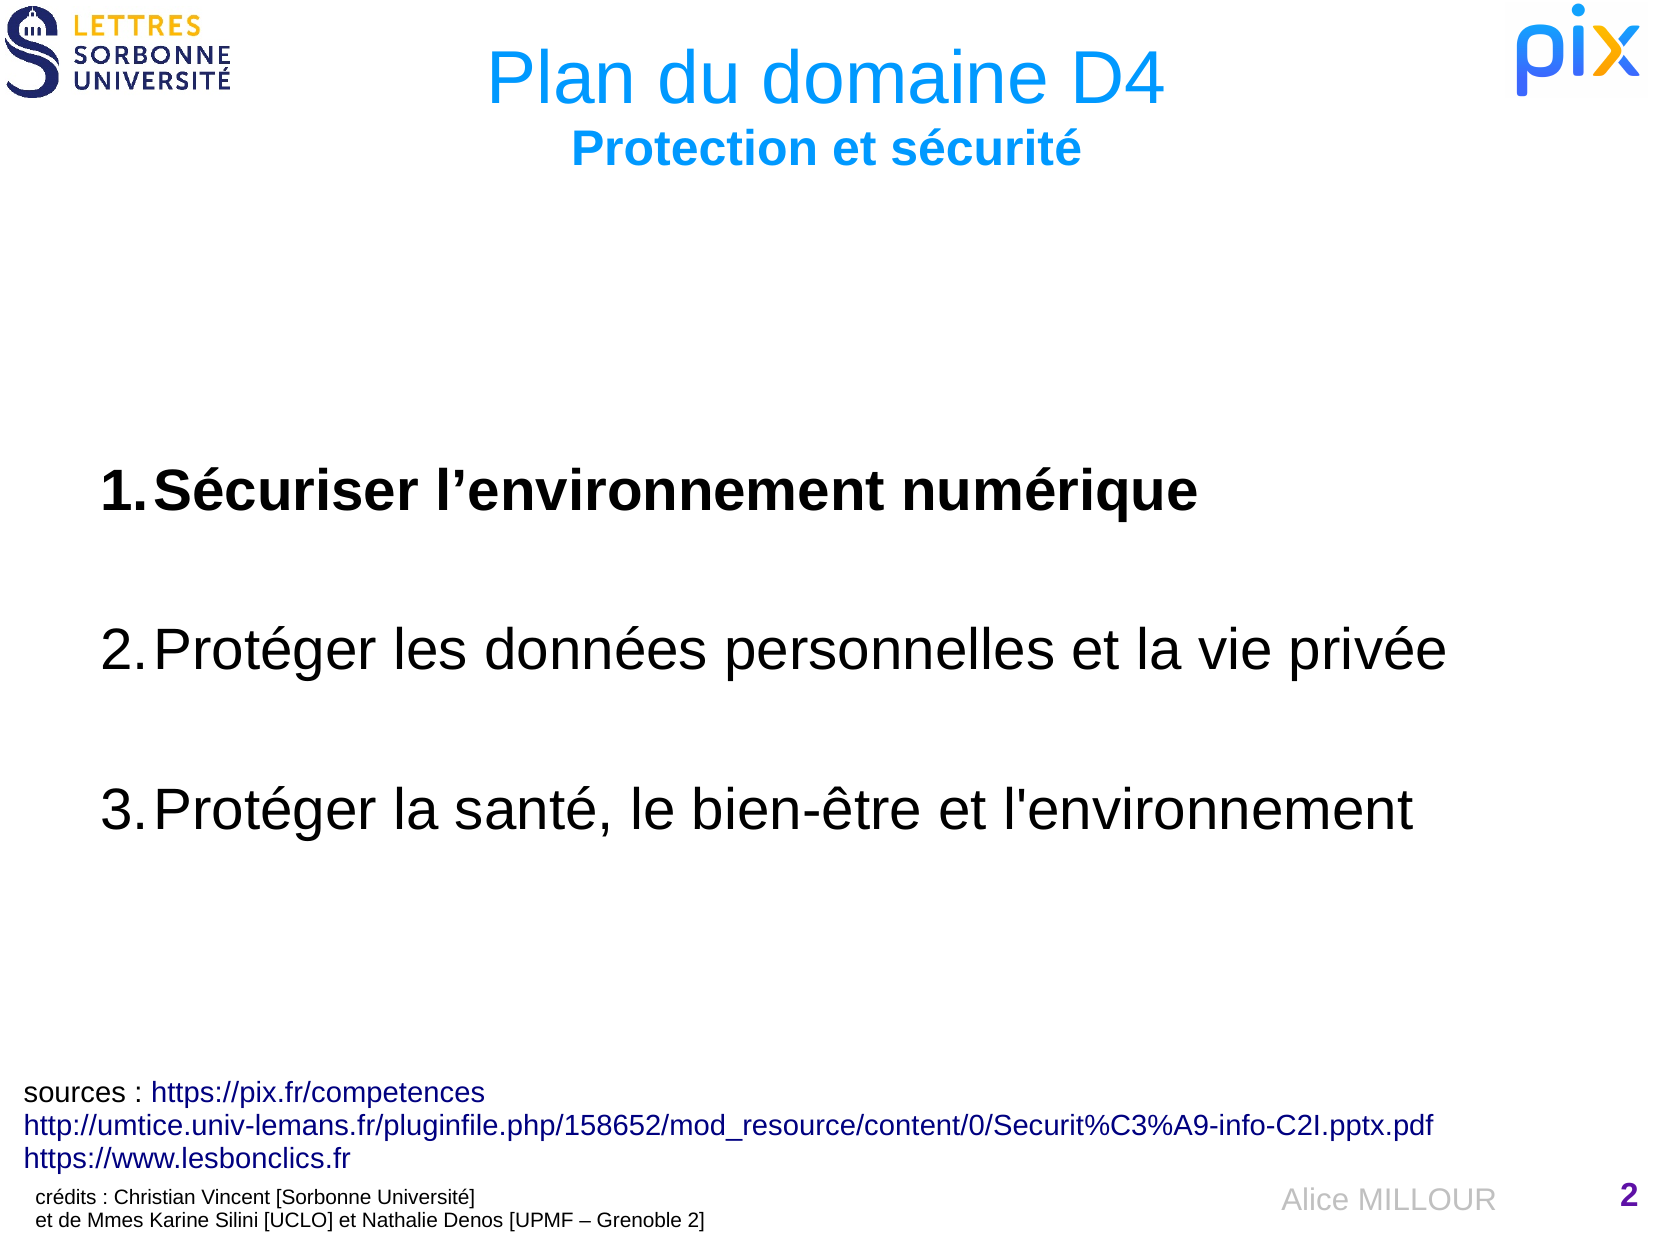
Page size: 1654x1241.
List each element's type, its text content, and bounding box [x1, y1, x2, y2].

text_box crédits : Christian Vincent [Sorbonne Université] et de Mmes Karine Silini [UCLO] et Nathalie Denos [UPMF – Grenoble 2] [20, 1178, 1654, 1241]
text_box sources : https://pix.fr/competences http://umtice.univ-lemans.fr/pluginfile.php/158652/mod_resource/content/0/Securit%C3%A9-info-C2I.pptx.pdf https://www.lesbonclics.fr [0, 1068, 1654, 1241]
picture [1571, 2, 1648, 98]
list Sécuriser l’environnement numérique Protéger les données personnelles et la vie privée Protéger la santé, le bien-être et l'environnement [82, 290, 1571, 1010]
title Plan du domaine D4 Protection et sécurité [82, 2, 1571, 210]
picture [5, 6, 82, 98]
